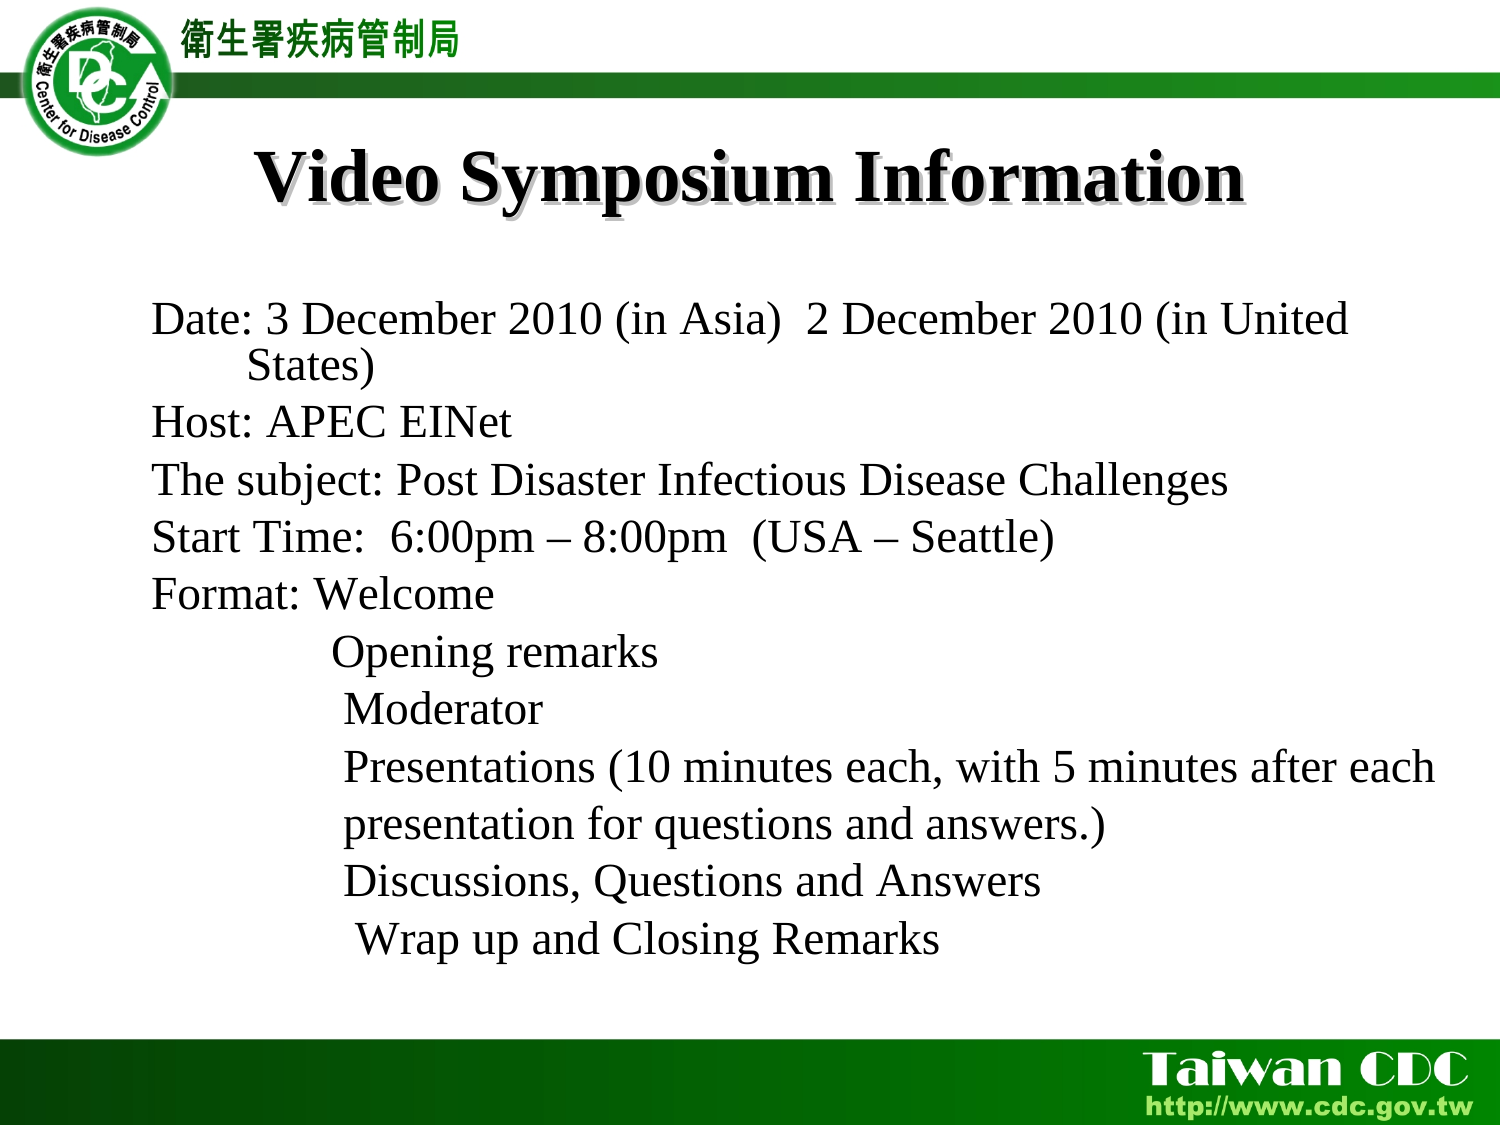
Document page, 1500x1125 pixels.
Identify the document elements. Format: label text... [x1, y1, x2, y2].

list Date: 3 December 2010 (in Asia) 2 December 2010 (in United States) Host: APEC EINet The subject: Post Disaster Infectious Disease Challenges Start Time: 6:00pm – 8:00pm (USA – Seattle) Format: Welcome Opening remarks Moderator Presentations (10 minutes each, with 5 minutes after each presentation for questions and answers.) Discussions, Questions and Answers Wrap up and Closing Remarks [41, 290, 1471, 1024]
title Video Symposium Information [112, 78, 1388, 266]
